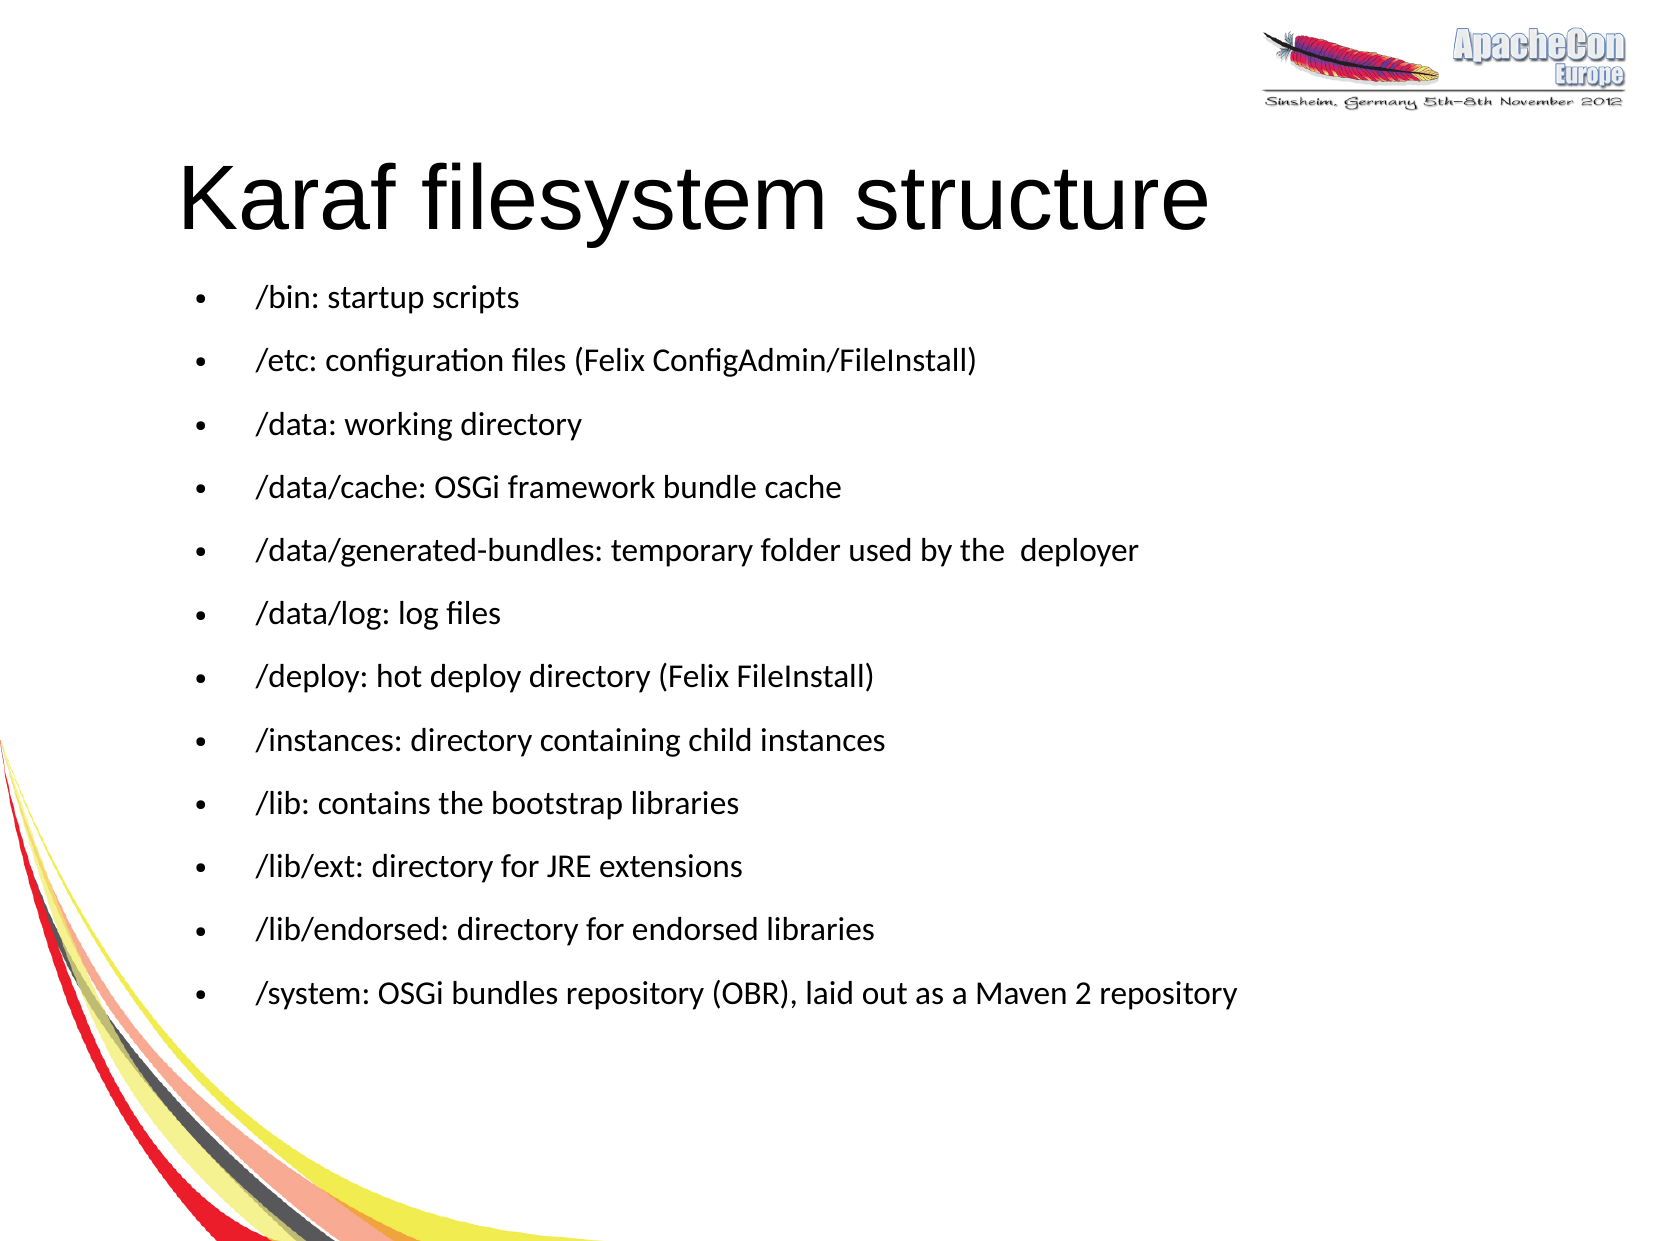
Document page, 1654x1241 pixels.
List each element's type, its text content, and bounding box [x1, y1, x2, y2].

list /bin: startup scripts /etc: configuration files (Felix ConfigAdmin/FileInstall) /data: working directory /data/cache: OSGi framework bundle cache /data/generated-bundles: temporary folder used by the deployer /data/log: log files /deploy: hot deploy directory (Felix FileInstall) /instances: directory containing child instances /lib: contains the bootstrap libraries /lib/ext: directory for JRE extensions /lib/endorsed: directory for endorsed libraries /system: OSGi bundles repository (OBR), laid out as a Maven 2 repository [177, 283, 1536, 1076]
title Karaf filesystem structure [177, 146, 1536, 250]
picture [0, 0, 1654, 1241]
